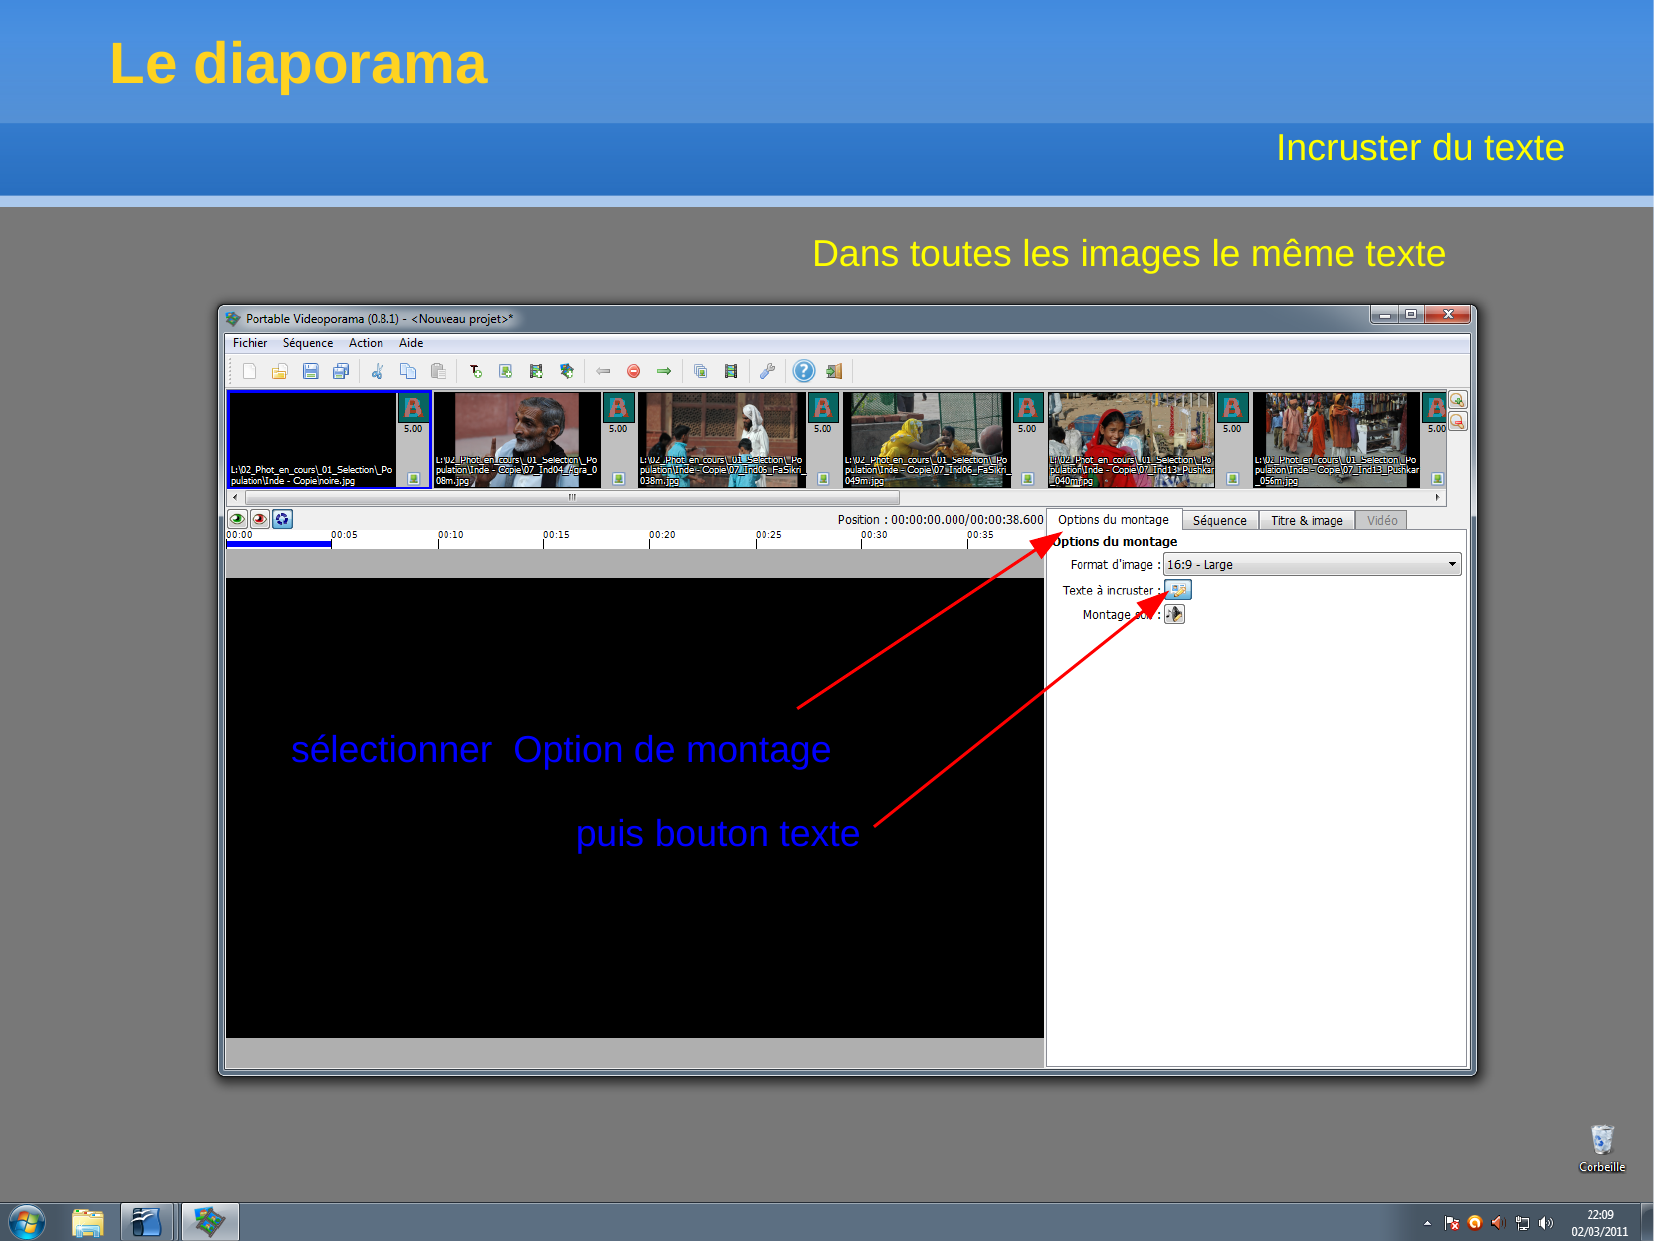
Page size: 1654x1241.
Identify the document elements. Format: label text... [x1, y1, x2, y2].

text_box Le diaporama [5, 17, 609, 107]
picture [0, 207, 1654, 1241]
text_box Incruster du texte [1240, 77, 1654, 176]
text_box Dans toutes les images le même texte [797, 224, 1462, 282]
picture [0, 0, 1654, 206]
text_box sélectionner Option de montage puis bouton texte [265, 679, 876, 863]
